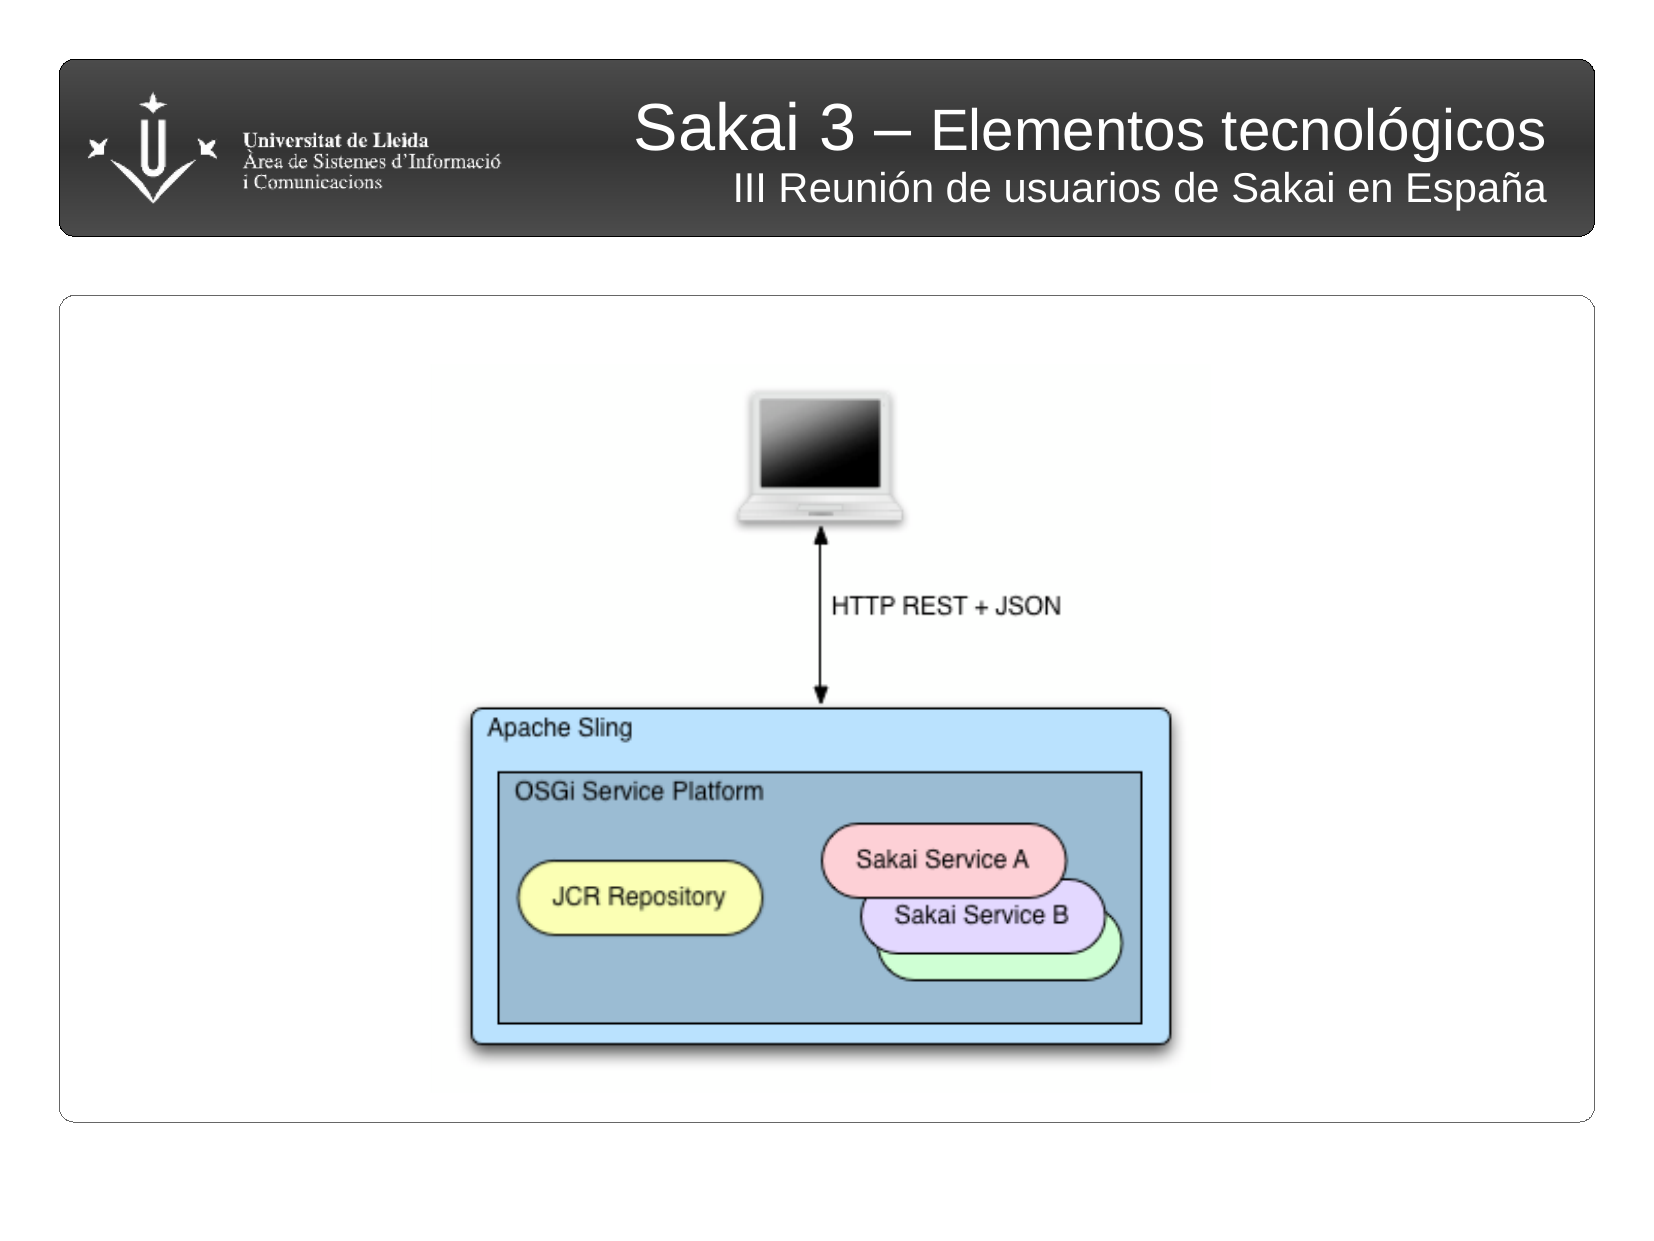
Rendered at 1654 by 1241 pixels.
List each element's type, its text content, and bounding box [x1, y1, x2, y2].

title Sakai 3 – Elementos tecnológicos III Reunión de usuarios de Sakai en España [501, 76, 1548, 225]
picture [430, 364, 1211, 1093]
picture [64, 75, 530, 225]
